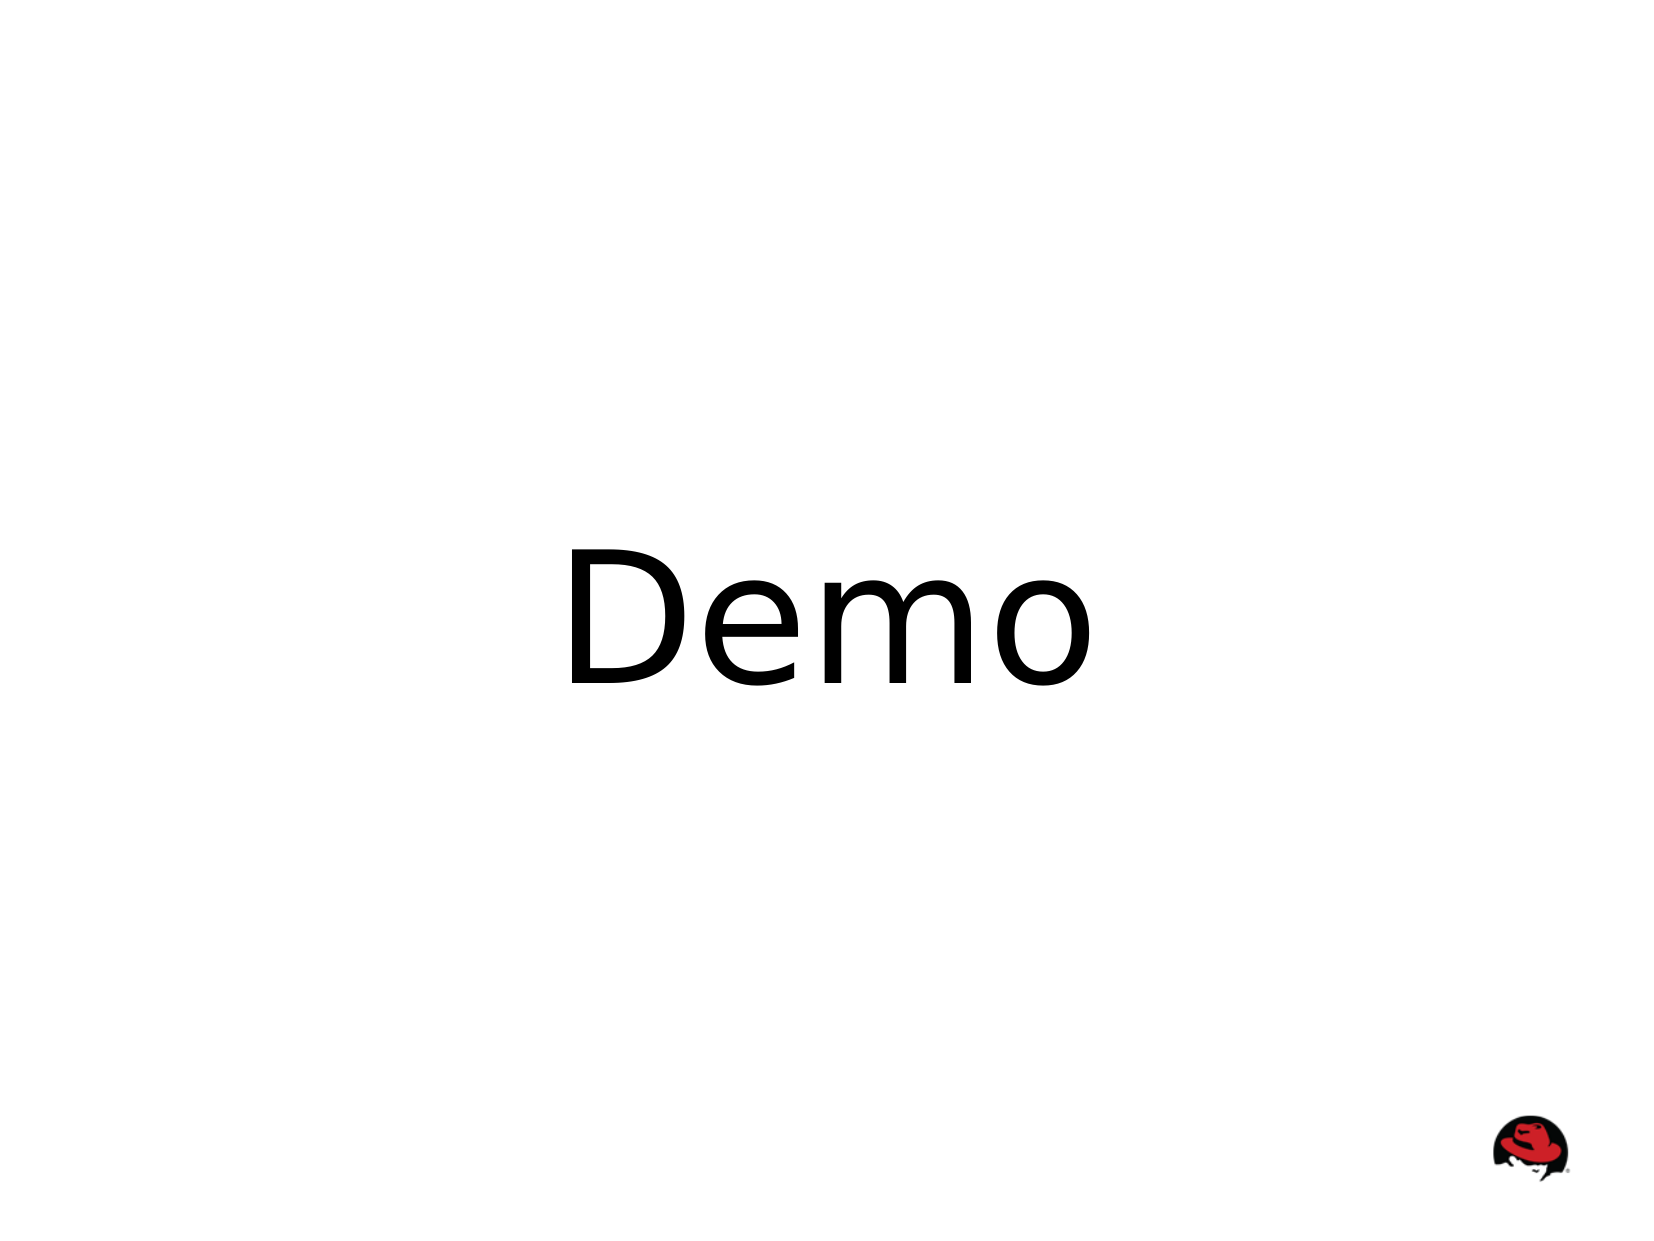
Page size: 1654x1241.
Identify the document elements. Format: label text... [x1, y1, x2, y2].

subtitle Demo [82, 140, 1571, 1101]
picture [1492, 1113, 1576, 1191]
